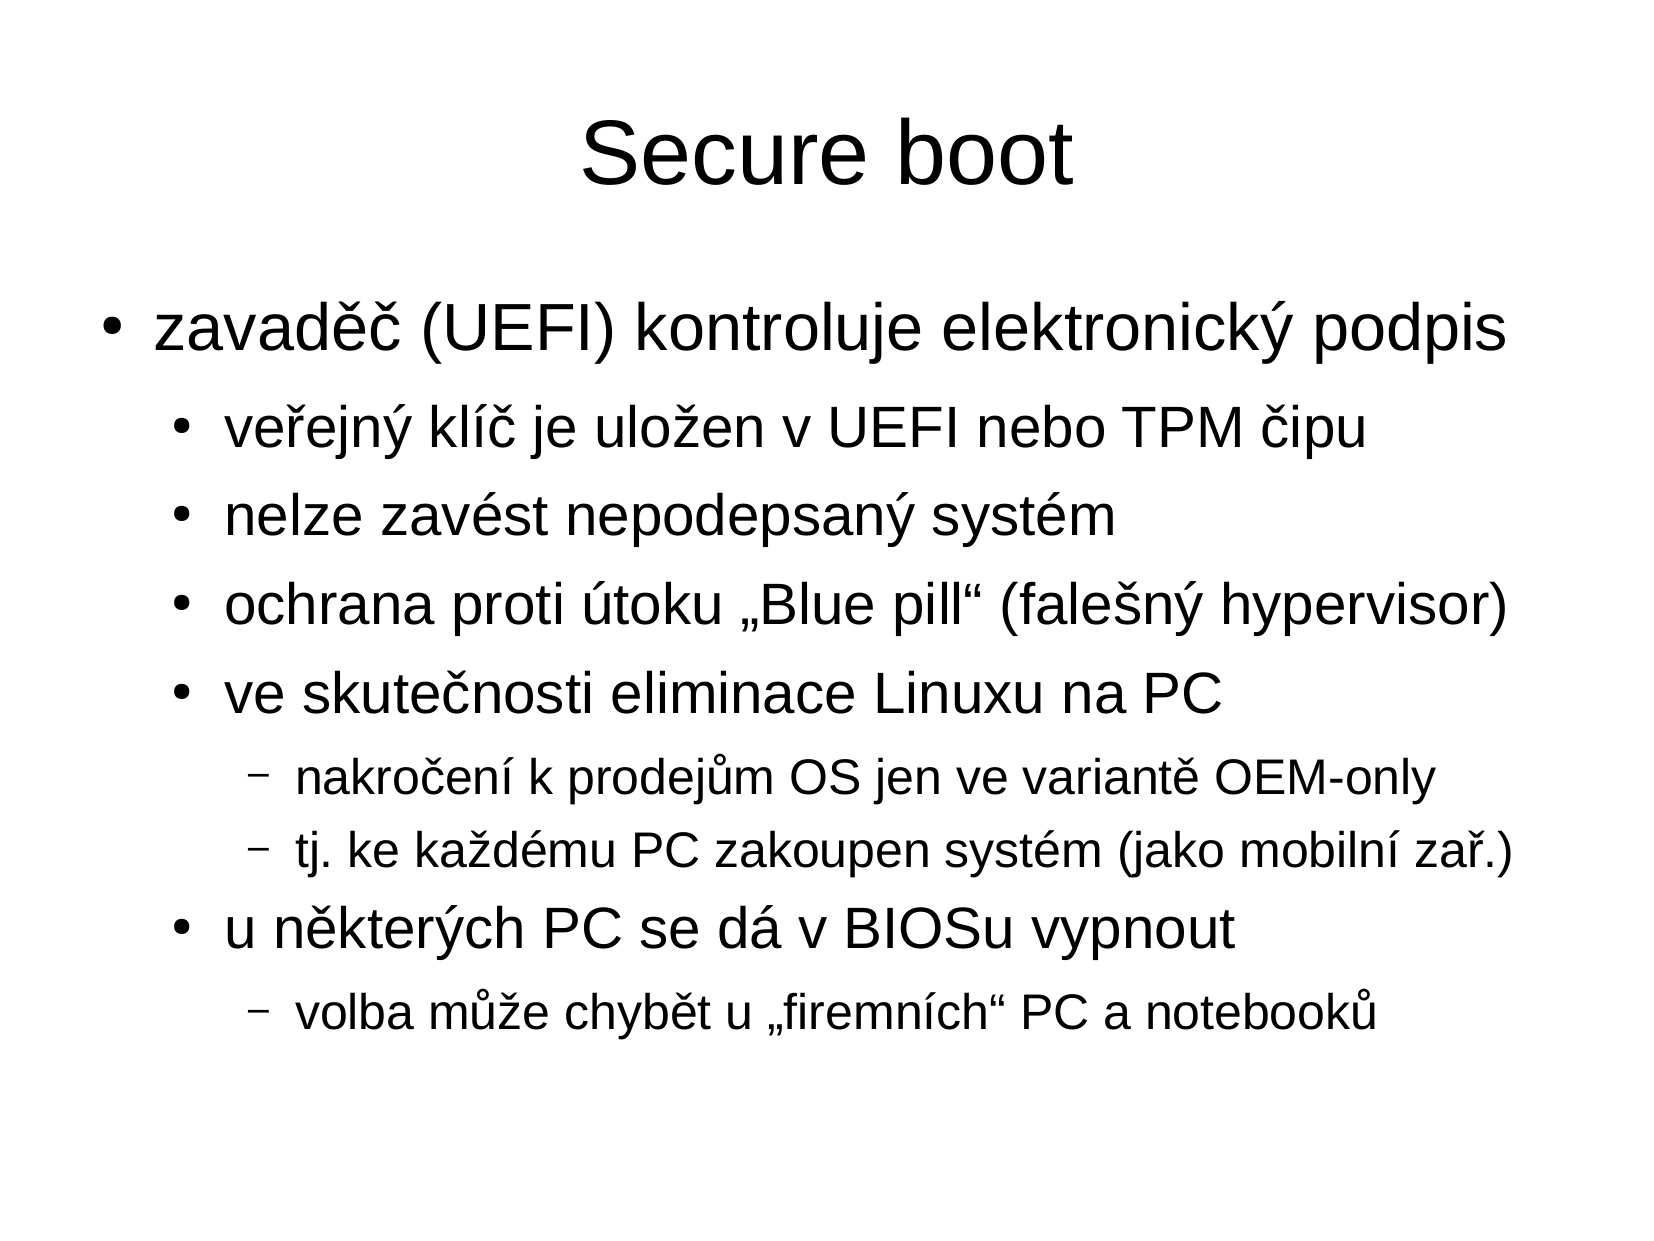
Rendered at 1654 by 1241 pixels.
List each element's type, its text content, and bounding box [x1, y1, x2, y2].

title Secure boot [82, 49, 1571, 257]
list zavaděč (UEFI) kontroluje elektronický podpis veřejný klíč je uložen v UEFI nebo TPM čipu nelze zavést nepodepsaný systém ochrana proti útoku „Blue pill“ (falešný hypervisor) ve skutečnosti eliminace Linuxu na PC nakročení k prodejům OS jen ve variantě OEM-only tj. ke každému PC zakoupen systém (jako mobilní zař.) u některých PC se dá v BIOSu vypnout volba může chybět u „firemních“ PC a notebooků [82, 290, 1571, 1041]
